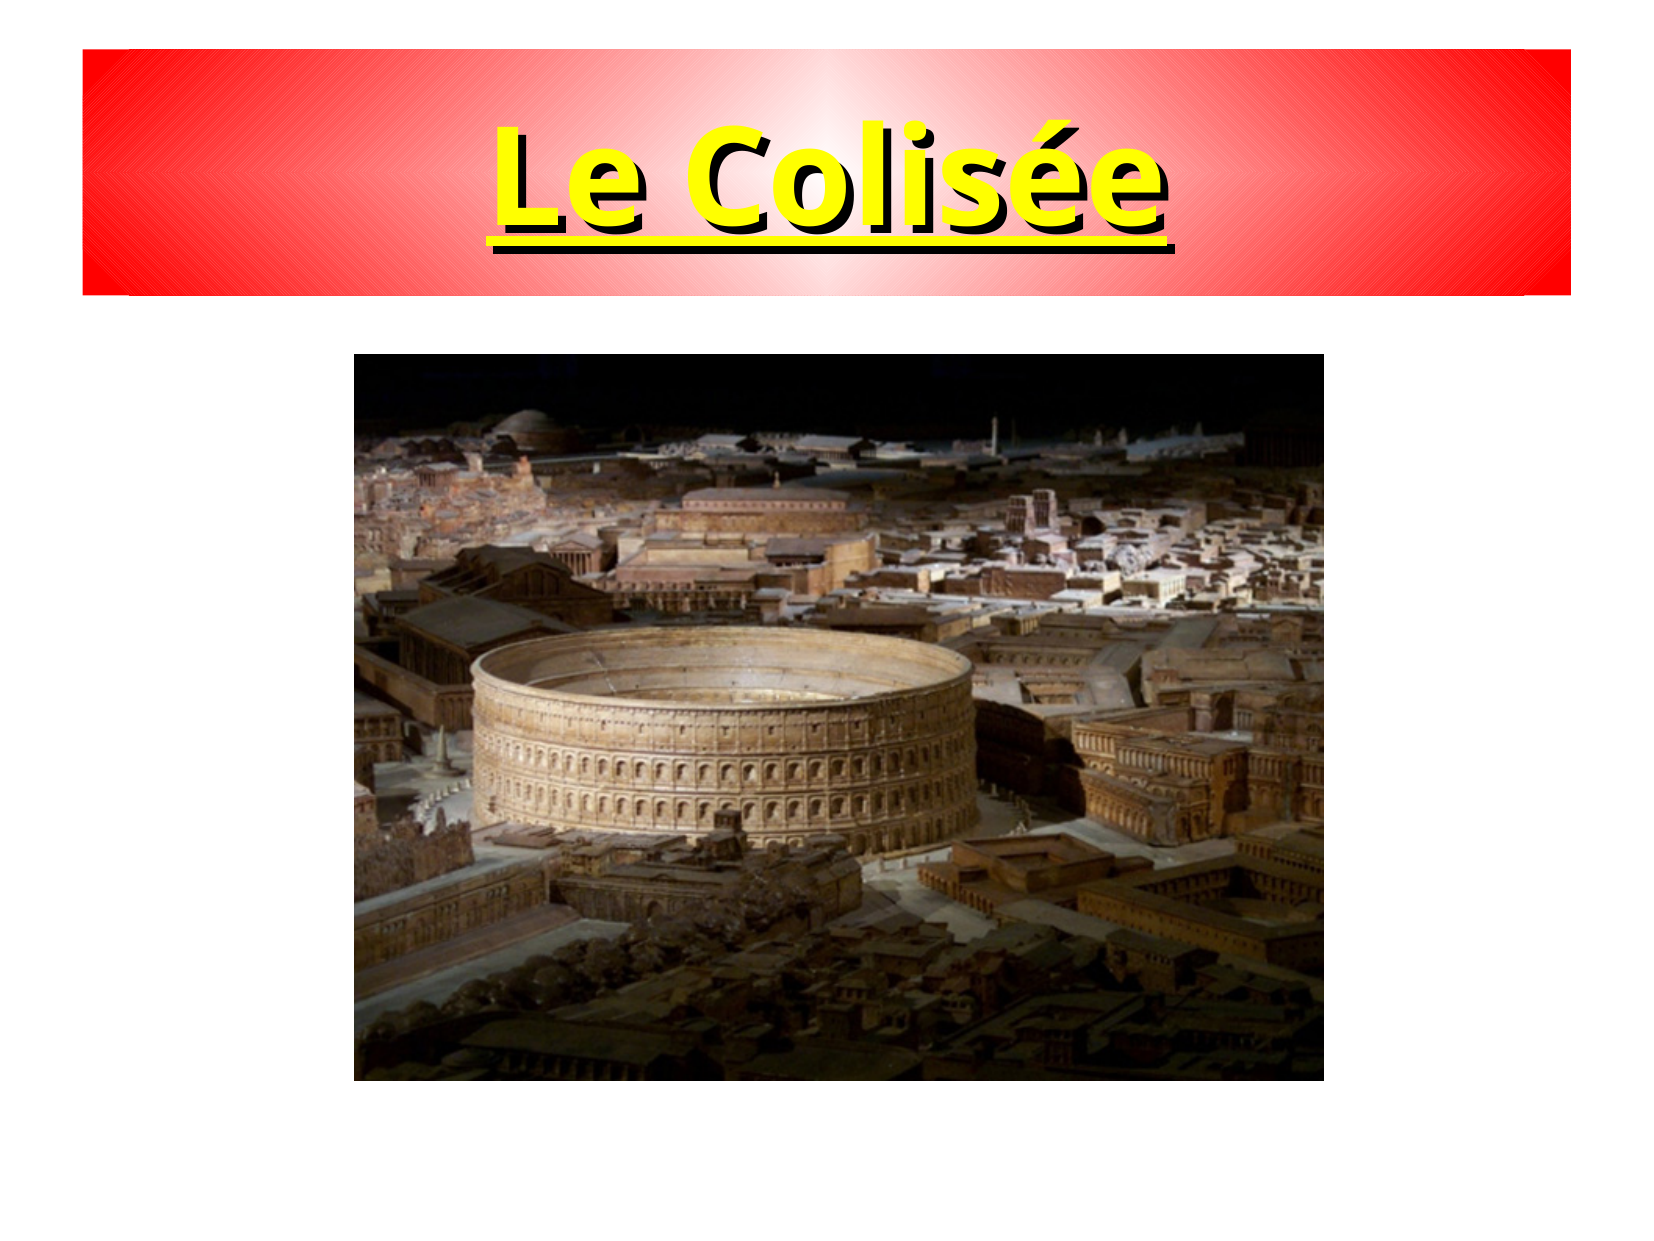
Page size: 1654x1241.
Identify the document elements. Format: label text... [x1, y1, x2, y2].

picture [354, 354, 1324, 1081]
title Le Colisée [82, 49, 1571, 296]
